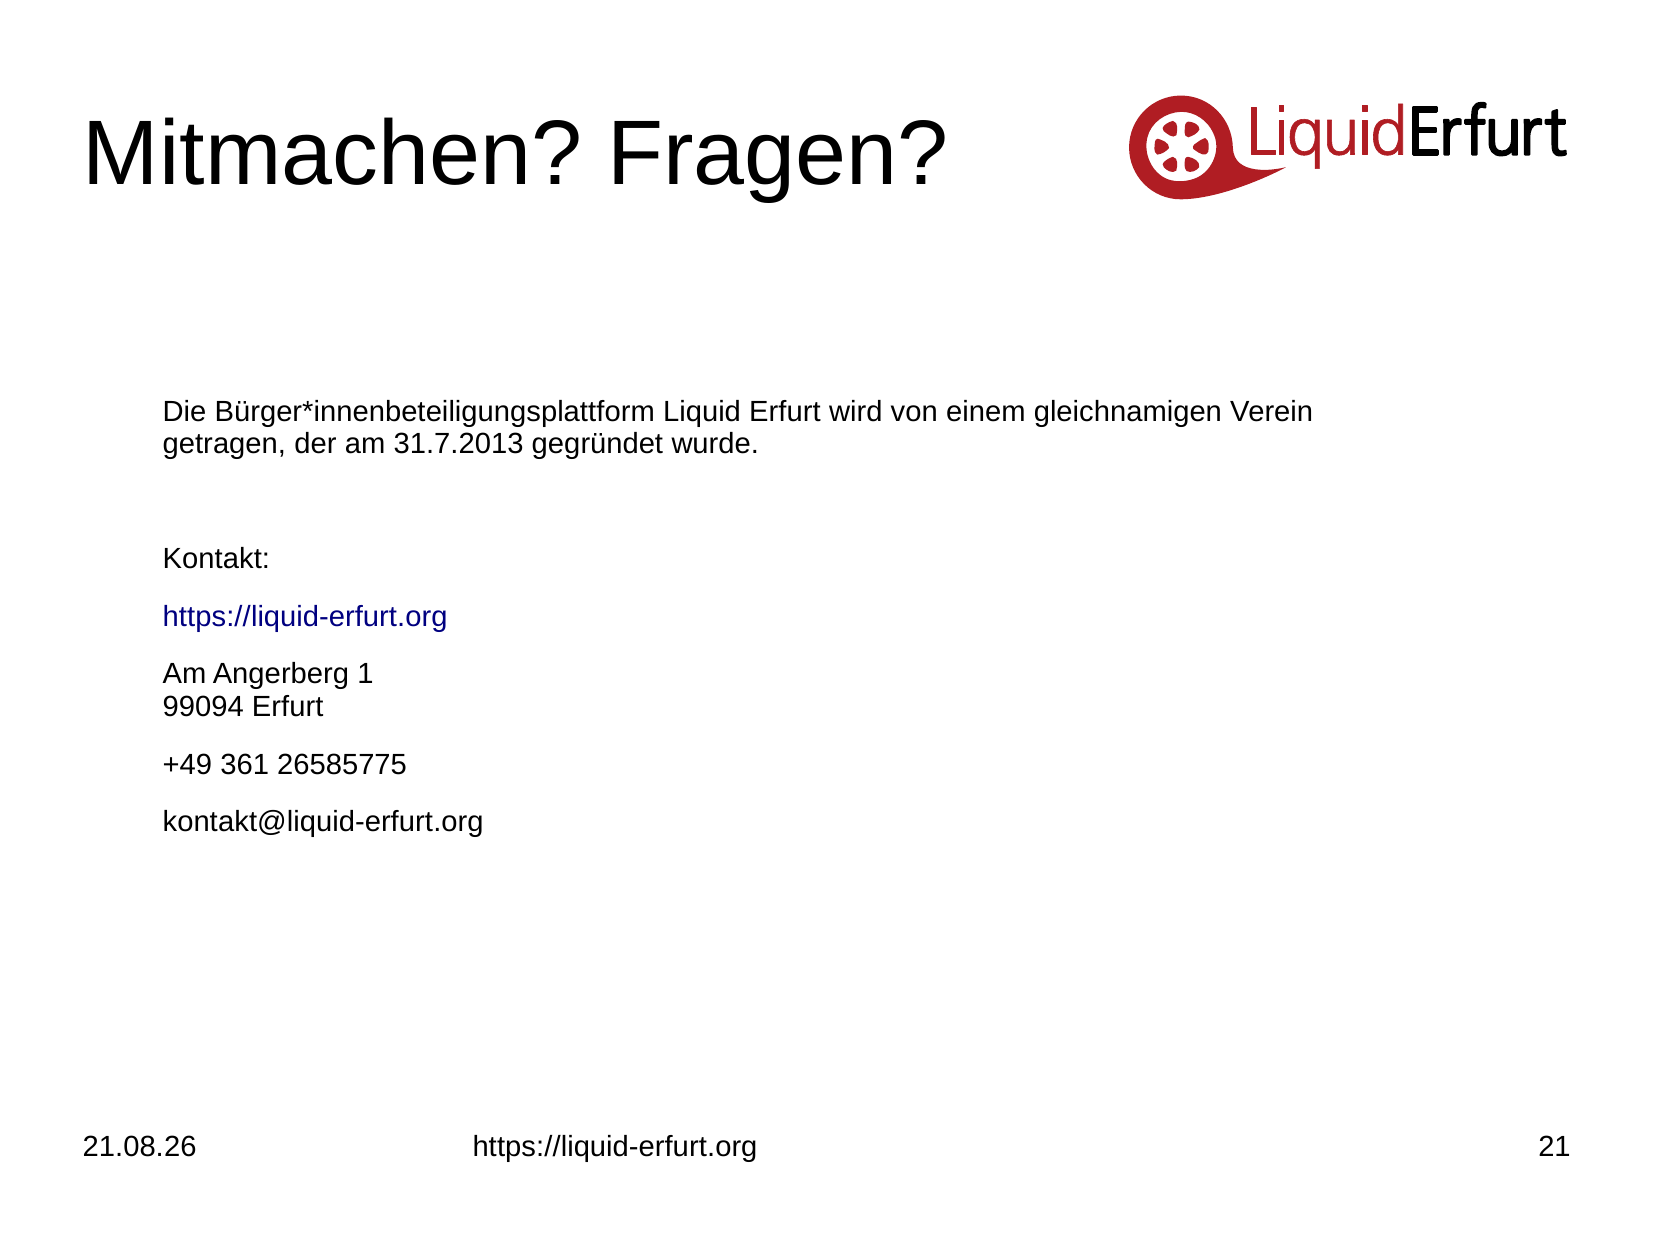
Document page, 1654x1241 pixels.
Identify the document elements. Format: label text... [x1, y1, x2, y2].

title Mitmachen? Fragen? [82, 49, 1571, 257]
text_box Die Bürger*innenbeteiligungsplattform Liquid Erfurt wird von einem gleichnamigen Verein getragen, der am 31.7.2013 gegründet wurde. Kontakt: https://liquid-erfurt.org Am Angerberg 1 99094 Erfurt +49 361 26585775 kontakt@liquid-erfurt.org [147, 387, 1371, 904]
